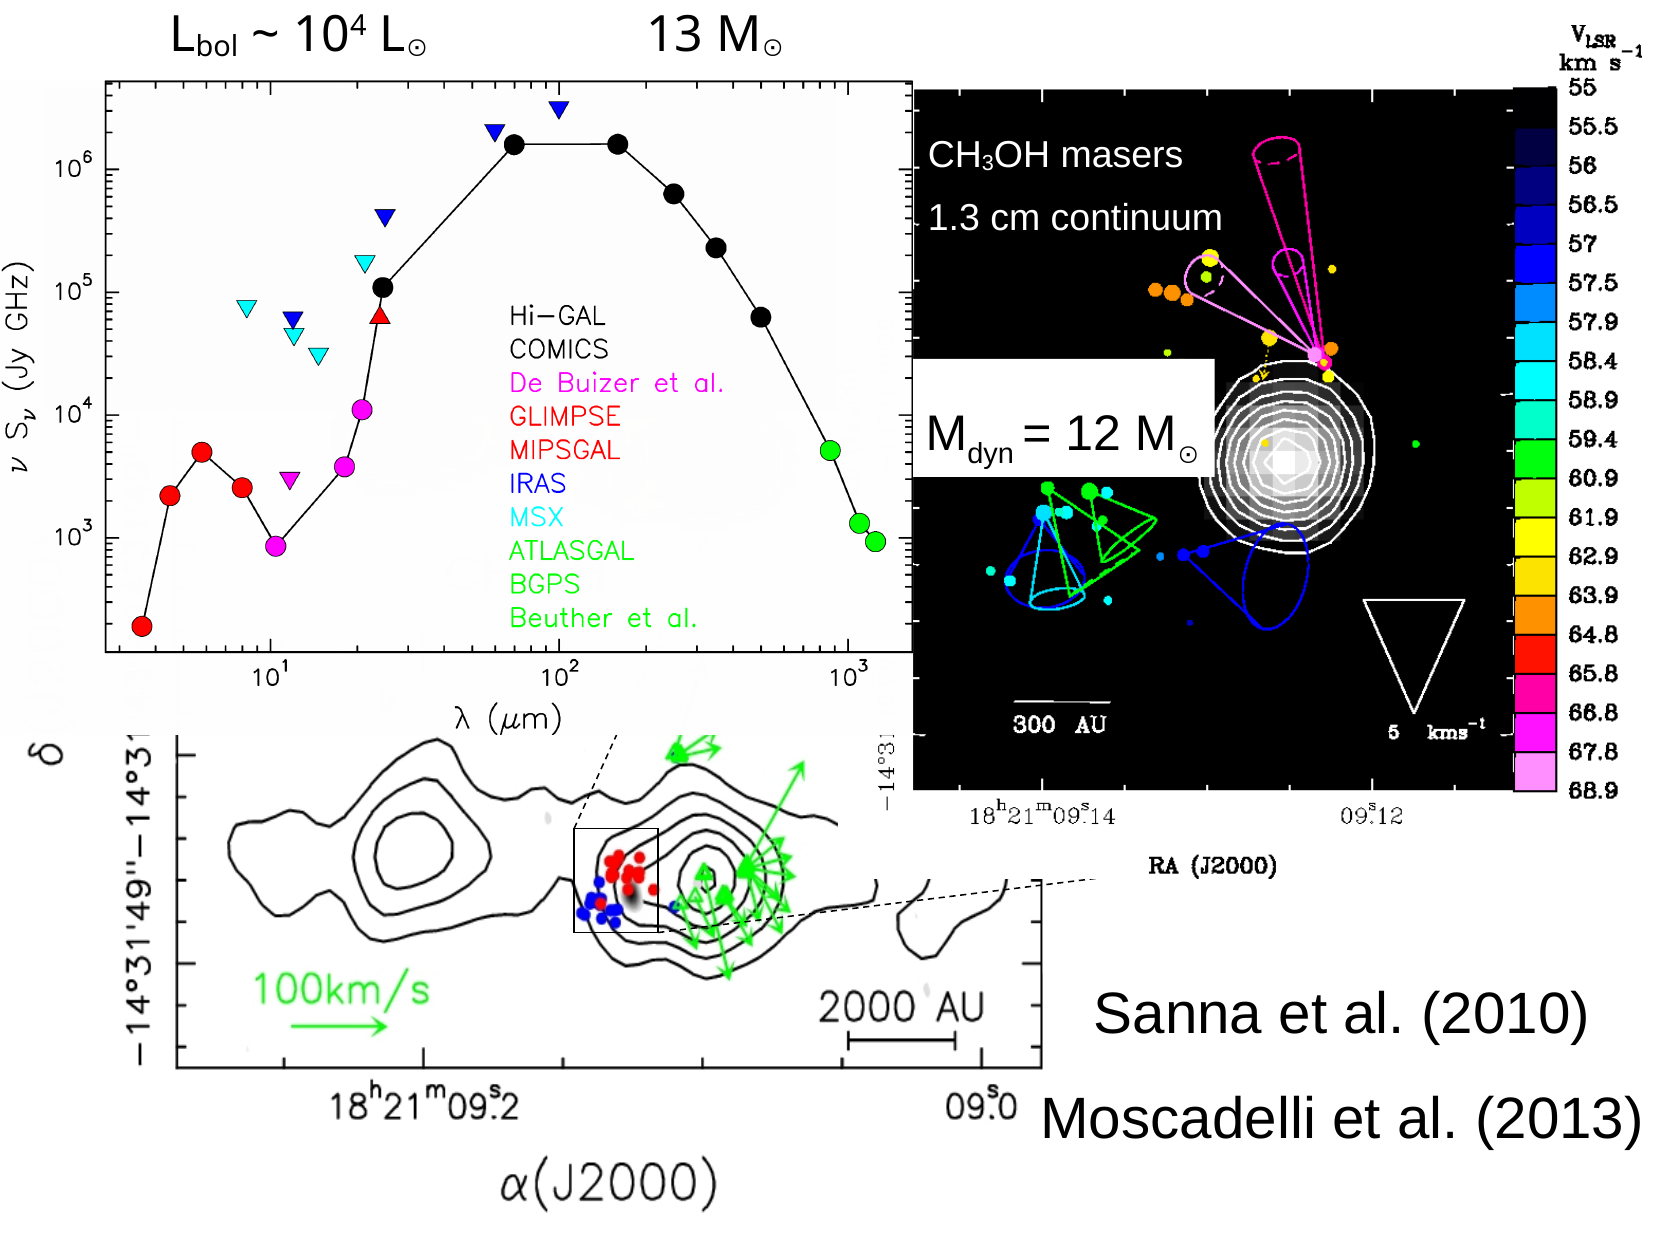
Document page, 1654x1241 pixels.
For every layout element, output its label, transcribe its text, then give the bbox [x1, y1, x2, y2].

text_box Sanna et al. (2010) Moscadelli et al. (2013) [1025, 932, 1654, 1158]
text_box Lbol ~ 104 L⊙ 13 M⊙ [68, 0, 886, 80]
text_box CH3OH masers 1.3 cm continuum [913, 105, 1239, 238]
picture [1, 25, 1642, 1241]
text_box Mdyn = 12 M⊙ [913, 358, 1215, 477]
